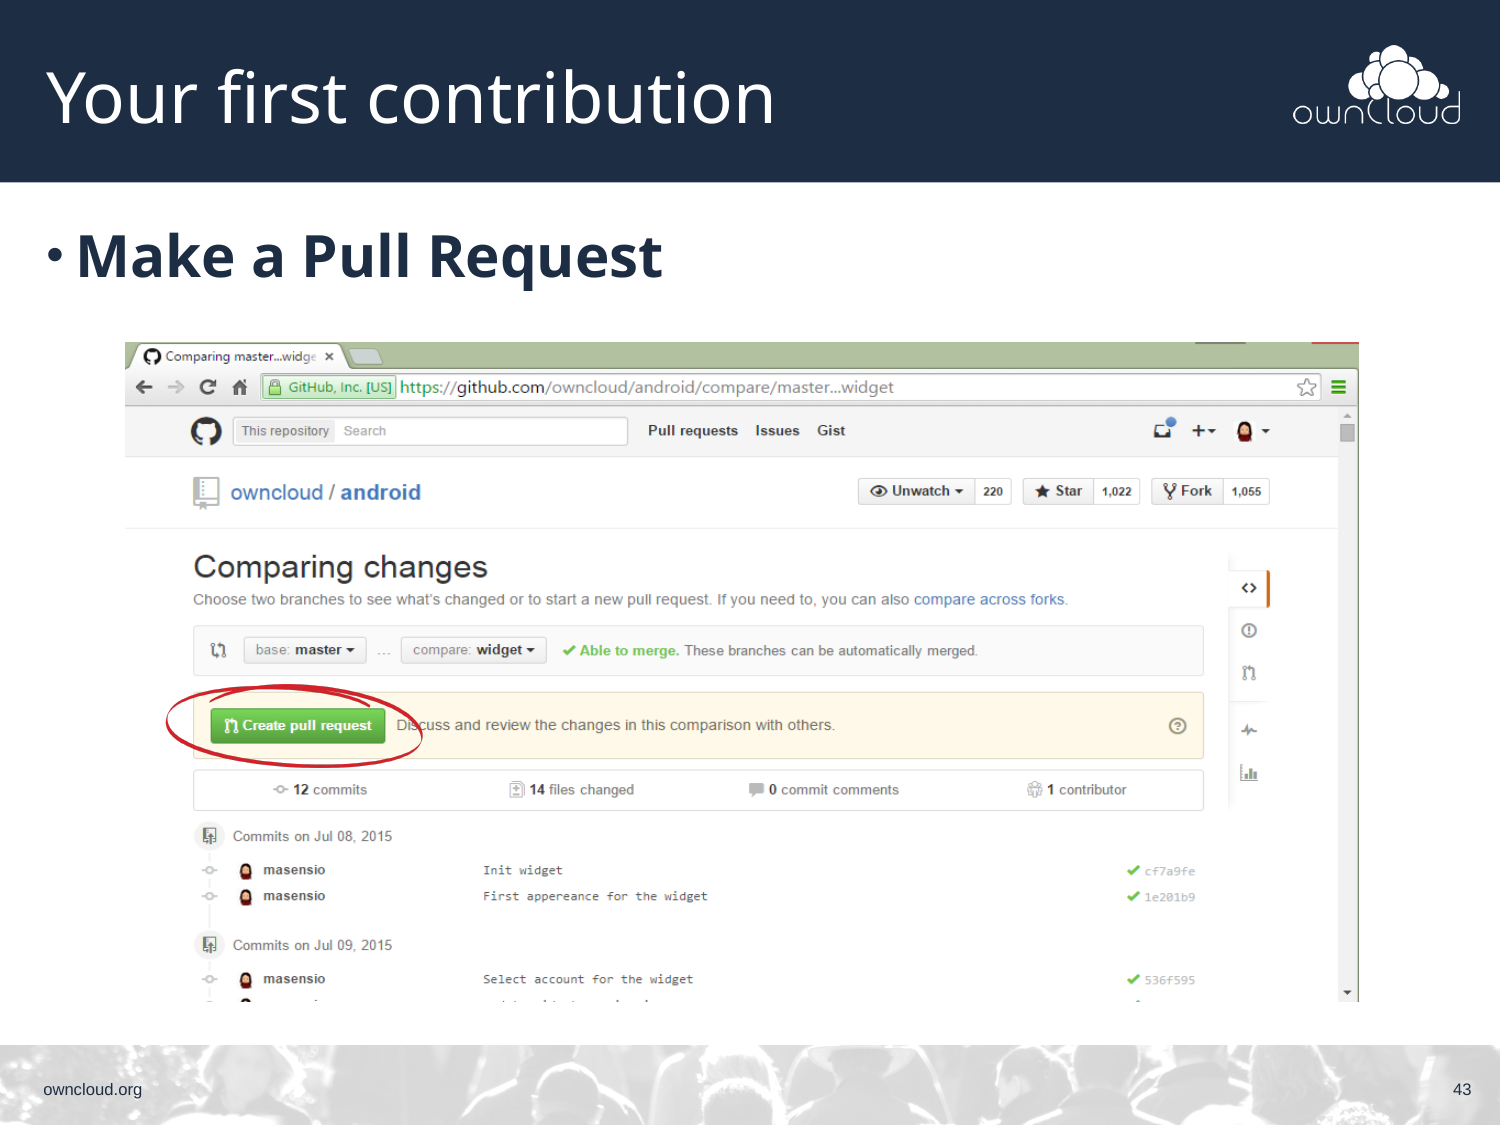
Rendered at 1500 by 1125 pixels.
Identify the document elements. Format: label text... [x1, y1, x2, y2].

picture [1293, 45, 1460, 124]
picture [0, 1045, 1500, 1125]
list Make a Pull Request [46, 214, 1465, 1026]
picture [125, 342, 1359, 1002]
title Your first contribution [46, 5, 1258, 187]
